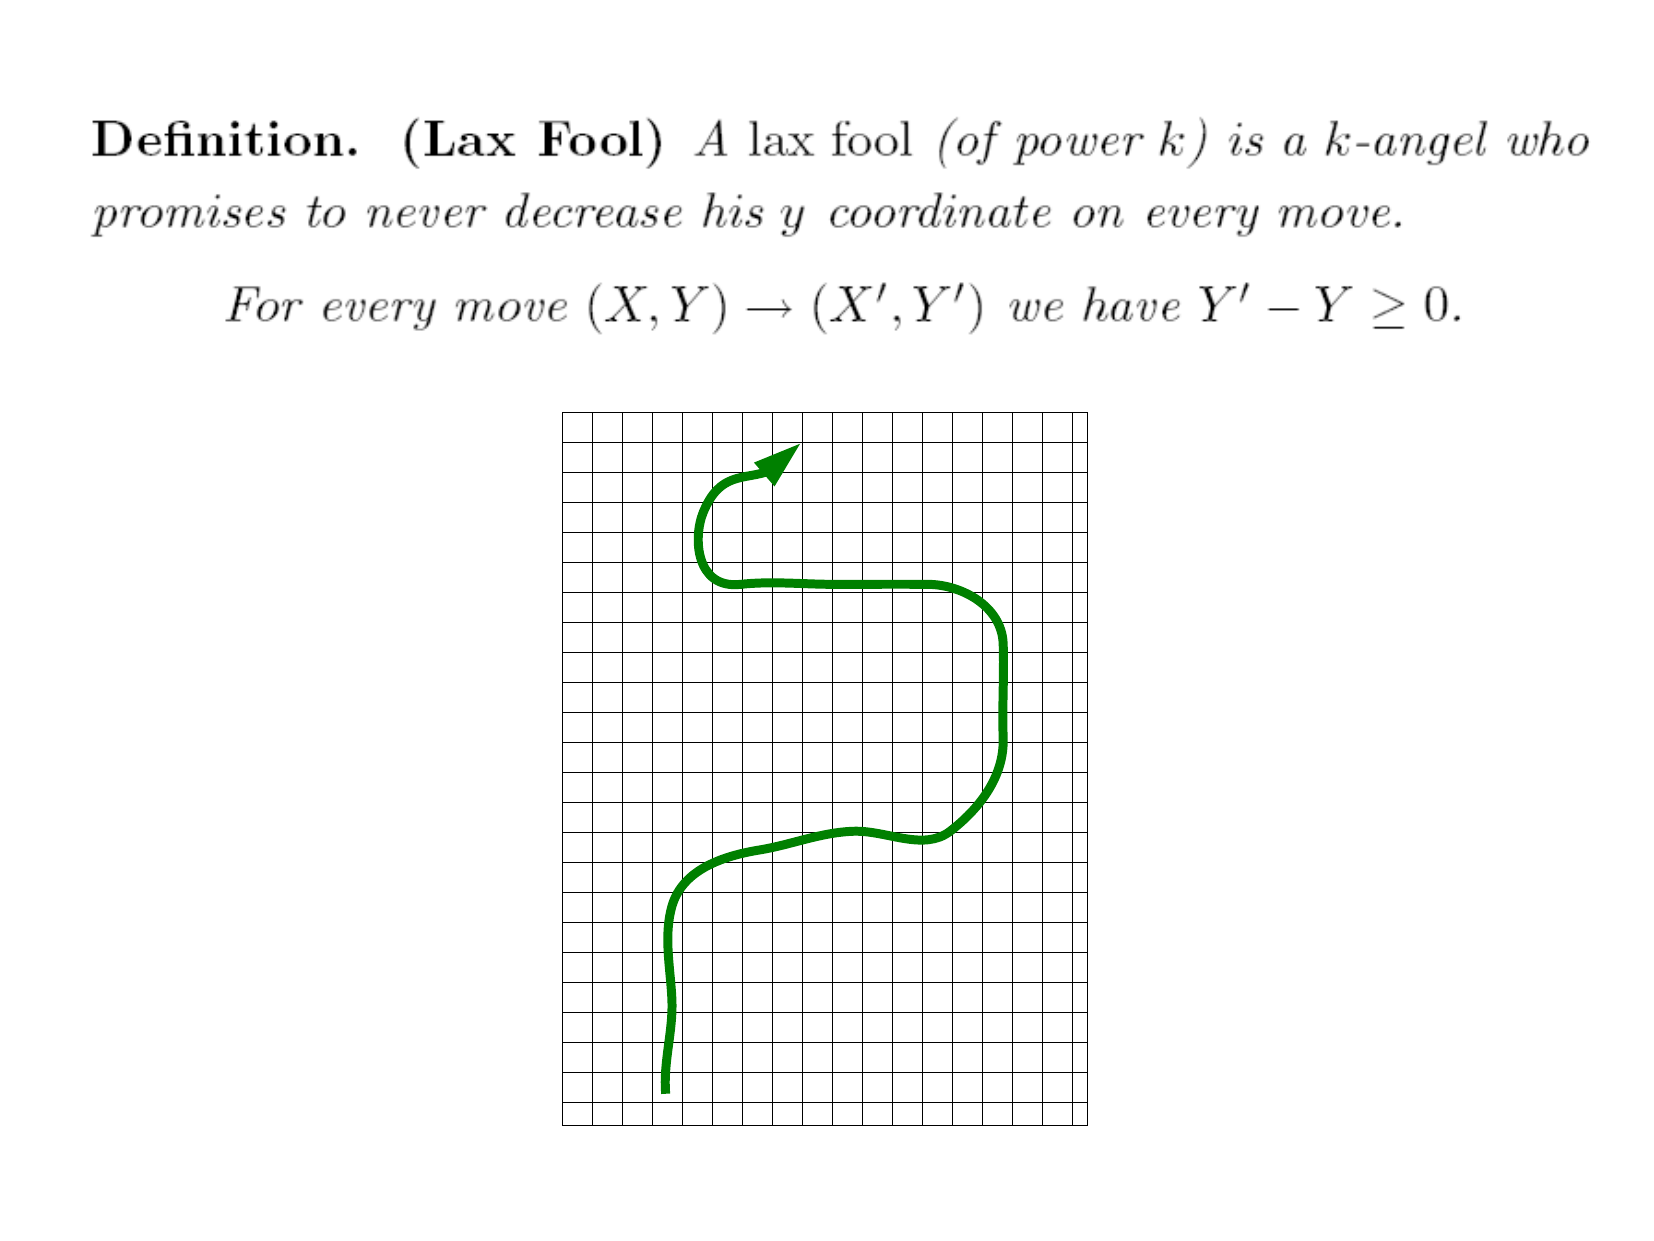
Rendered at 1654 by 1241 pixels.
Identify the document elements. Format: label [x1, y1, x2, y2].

picture [71, 112, 1613, 353]
text_box [562, 412, 1088, 1126]
